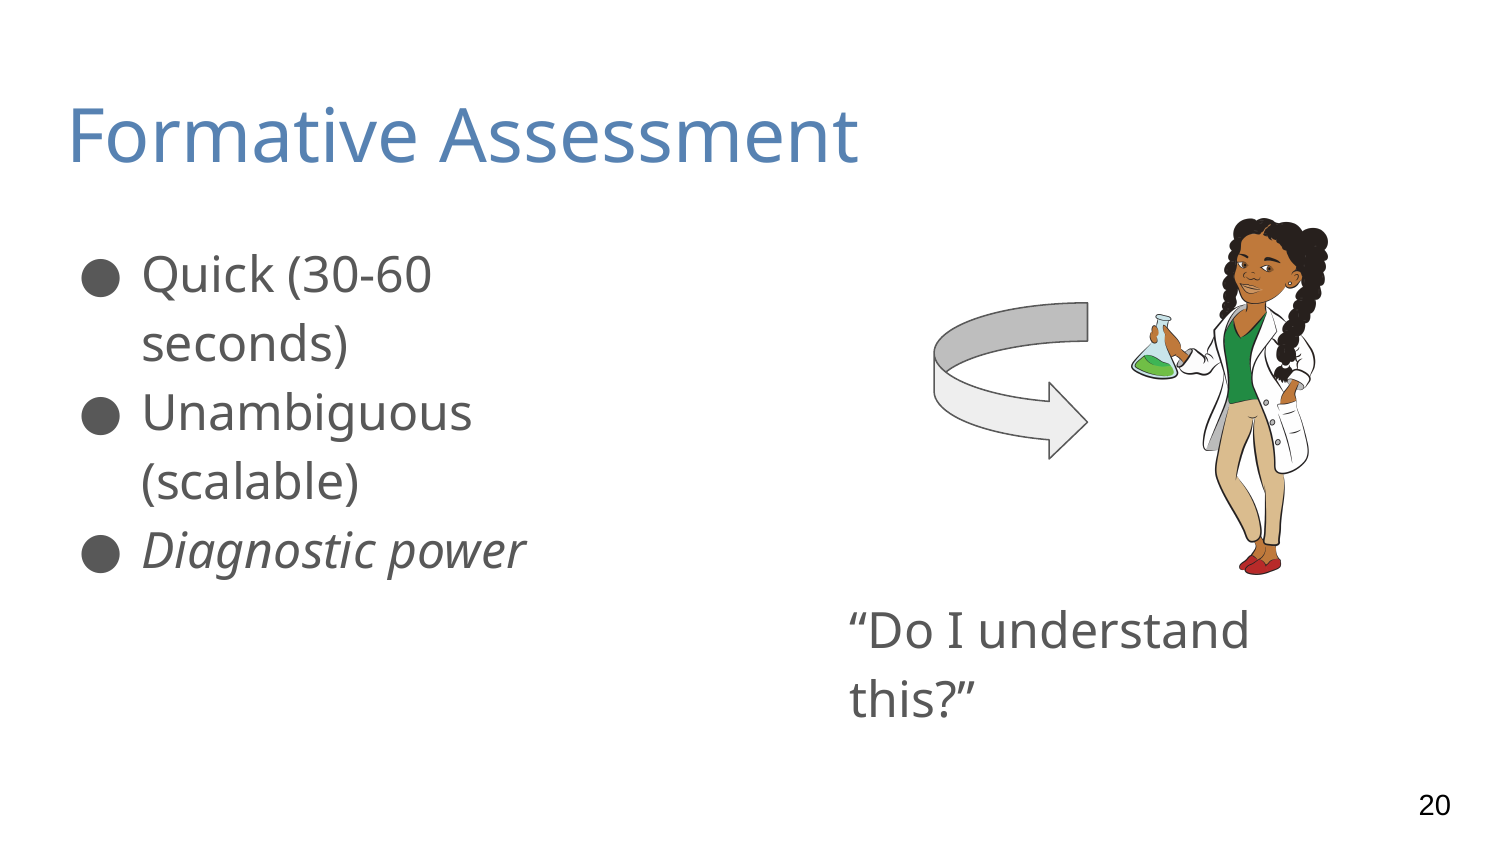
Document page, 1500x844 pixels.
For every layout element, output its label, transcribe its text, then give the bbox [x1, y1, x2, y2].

text_box Quick (30-60 seconds) Unambiguous (scalable) Diagnostic power [51, 218, 668, 750]
title Formative Assessment [51, 72, 1449, 167]
text_box “Do I understand this?” [834, 574, 1359, 691]
picture [1131, 218, 1328, 574]
text_box [934, 302, 1088, 459]
